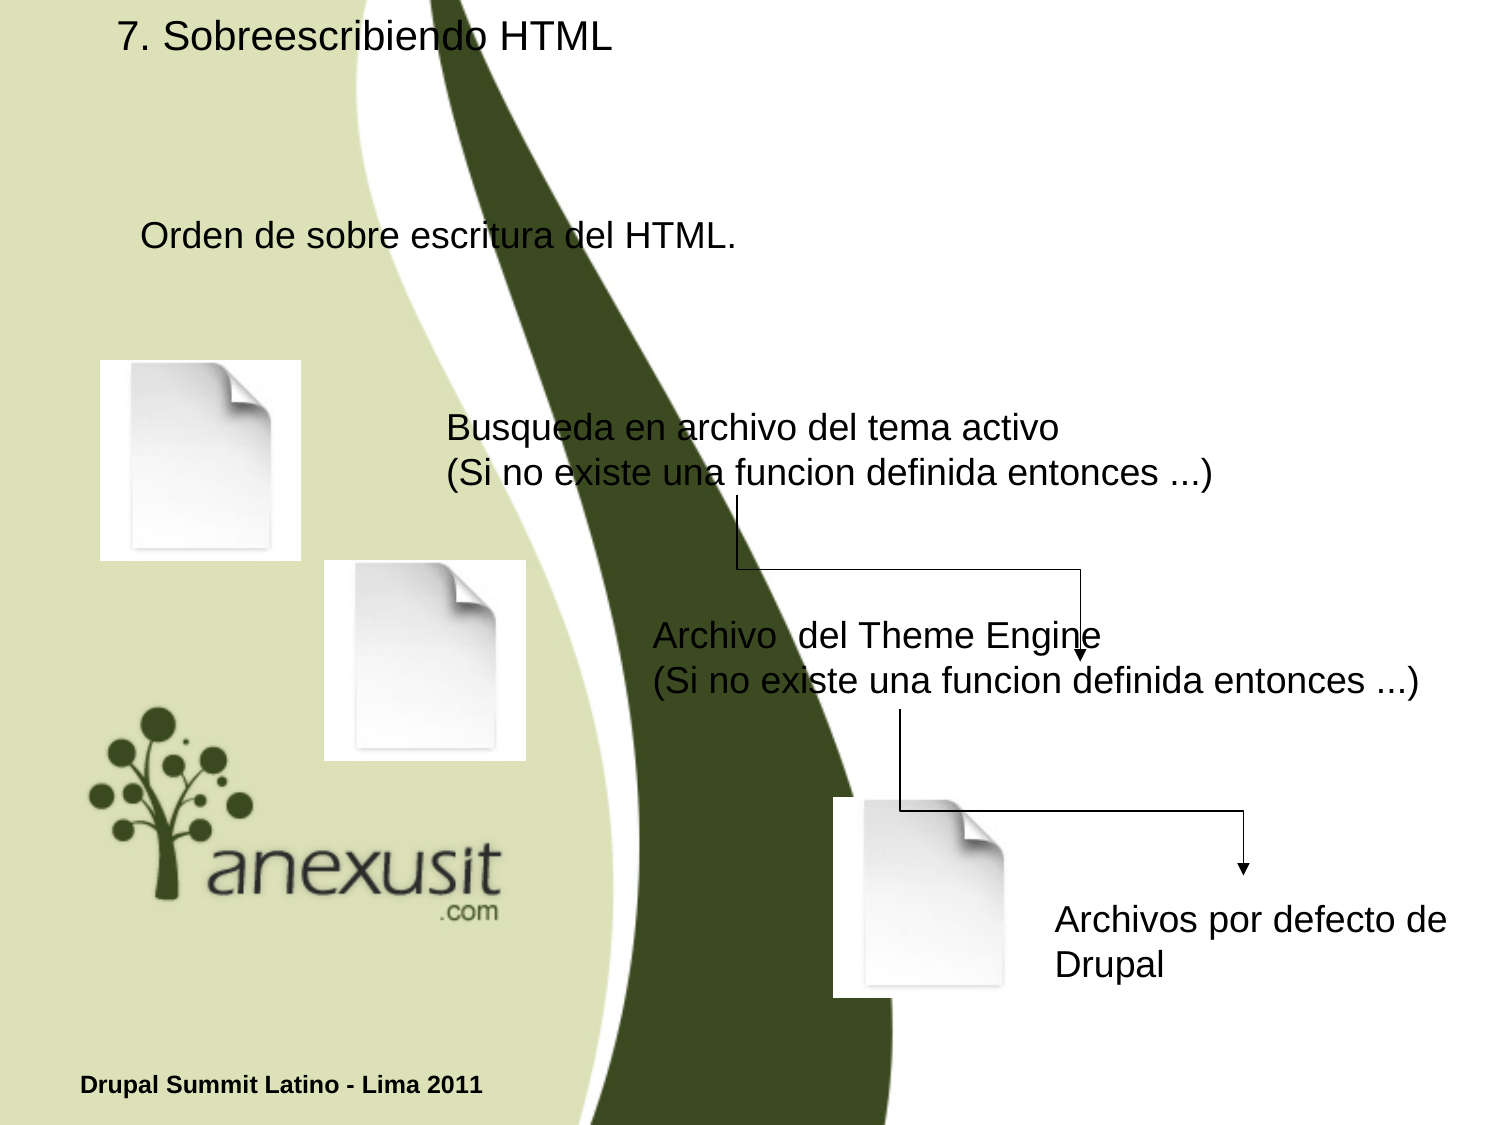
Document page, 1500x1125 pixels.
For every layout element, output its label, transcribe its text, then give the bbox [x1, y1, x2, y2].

text_box Drupal Summit Latino - Lima 2011 [65, 1060, 1066, 1106]
text_box Orden de sobre escritura del HTML. [125, 203, 1238, 291]
picture [0, 0, 1500, 1125]
text_box Archivo del Theme Engine (Si no existe una funcion definida entonces ...)‏ [637, 603, 1163, 709]
text_box Busqueda en archivo del tema activo (Si no existe una funcion definida entonces ...)‏ [431, 395, 957, 501]
text_box 7. Sobreescribiendo HTML [101, 0, 828, 119]
text_box Archivos por defecto de Drupal [1039, 887, 1436, 993]
